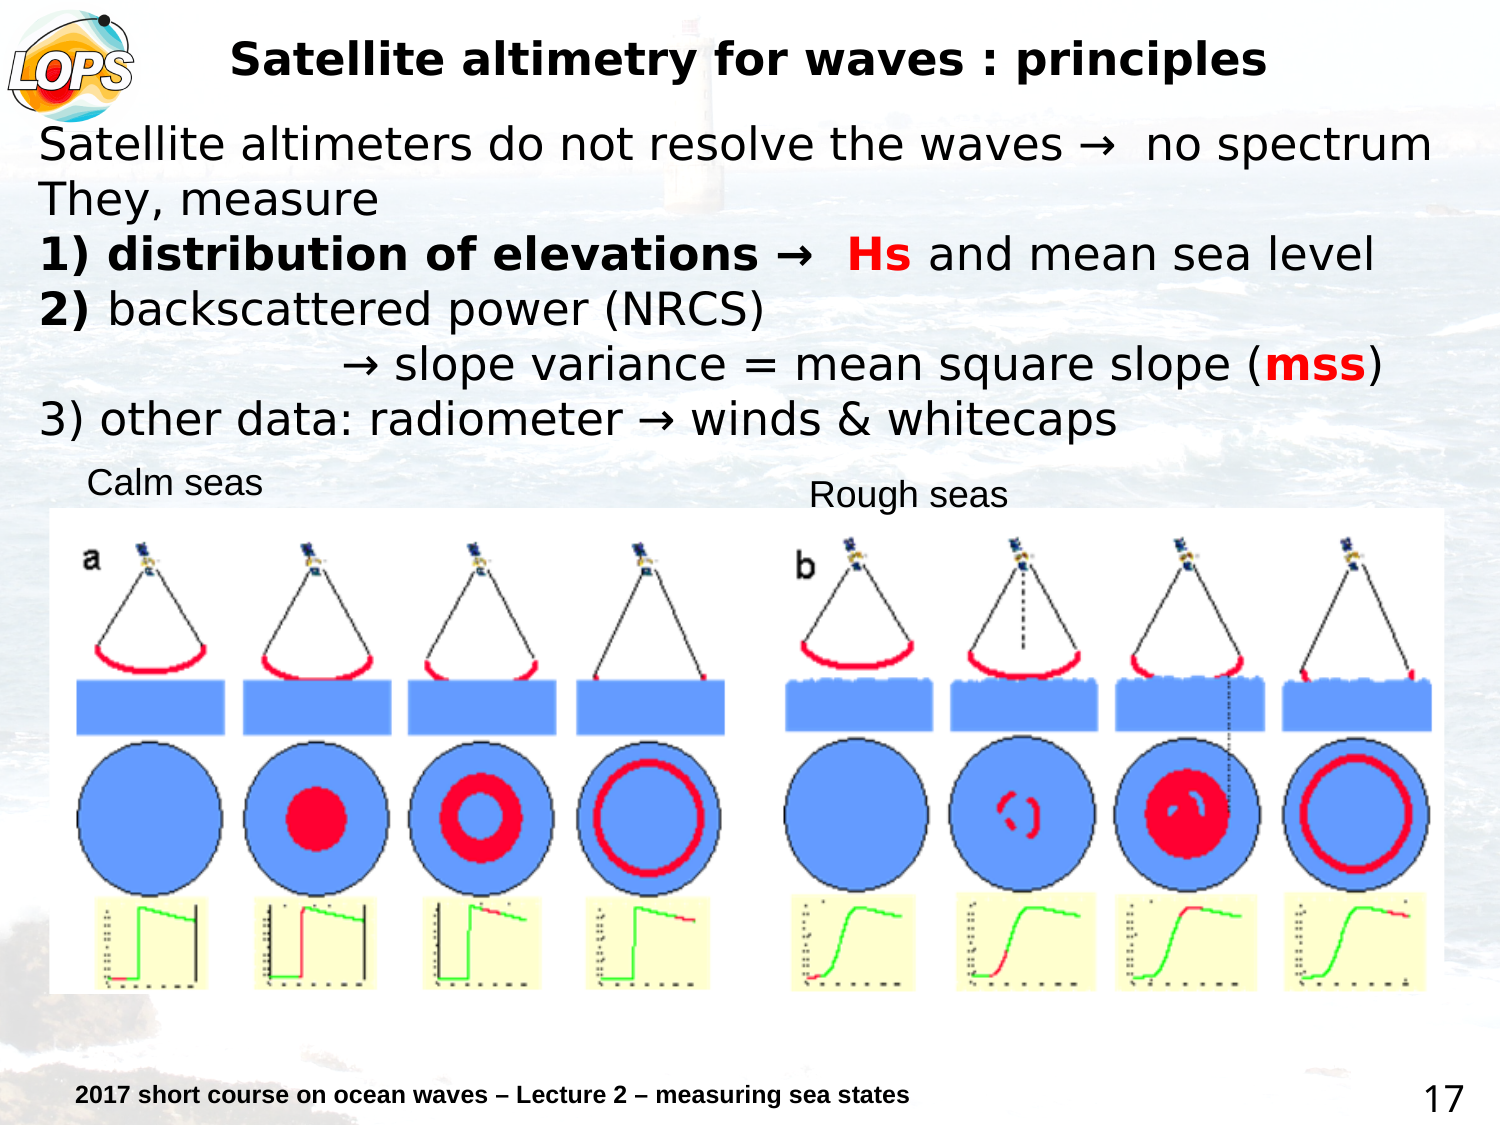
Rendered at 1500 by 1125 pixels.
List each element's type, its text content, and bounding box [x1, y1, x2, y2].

picture [0, 0, 1500, 1125]
text_box Satellite altimetry for waves : principles [37, 22, 1461, 106]
text_box Satellite altimeters do not resolve the waves → no spectrum They, measure 1) distribution of elevations → Hs and mean sea level 2) backscattered power (NRCS) → slope variance = mean square slope (mss) 3) other data: radiometer → winds & whitecaps [23, 106, 1483, 1003]
